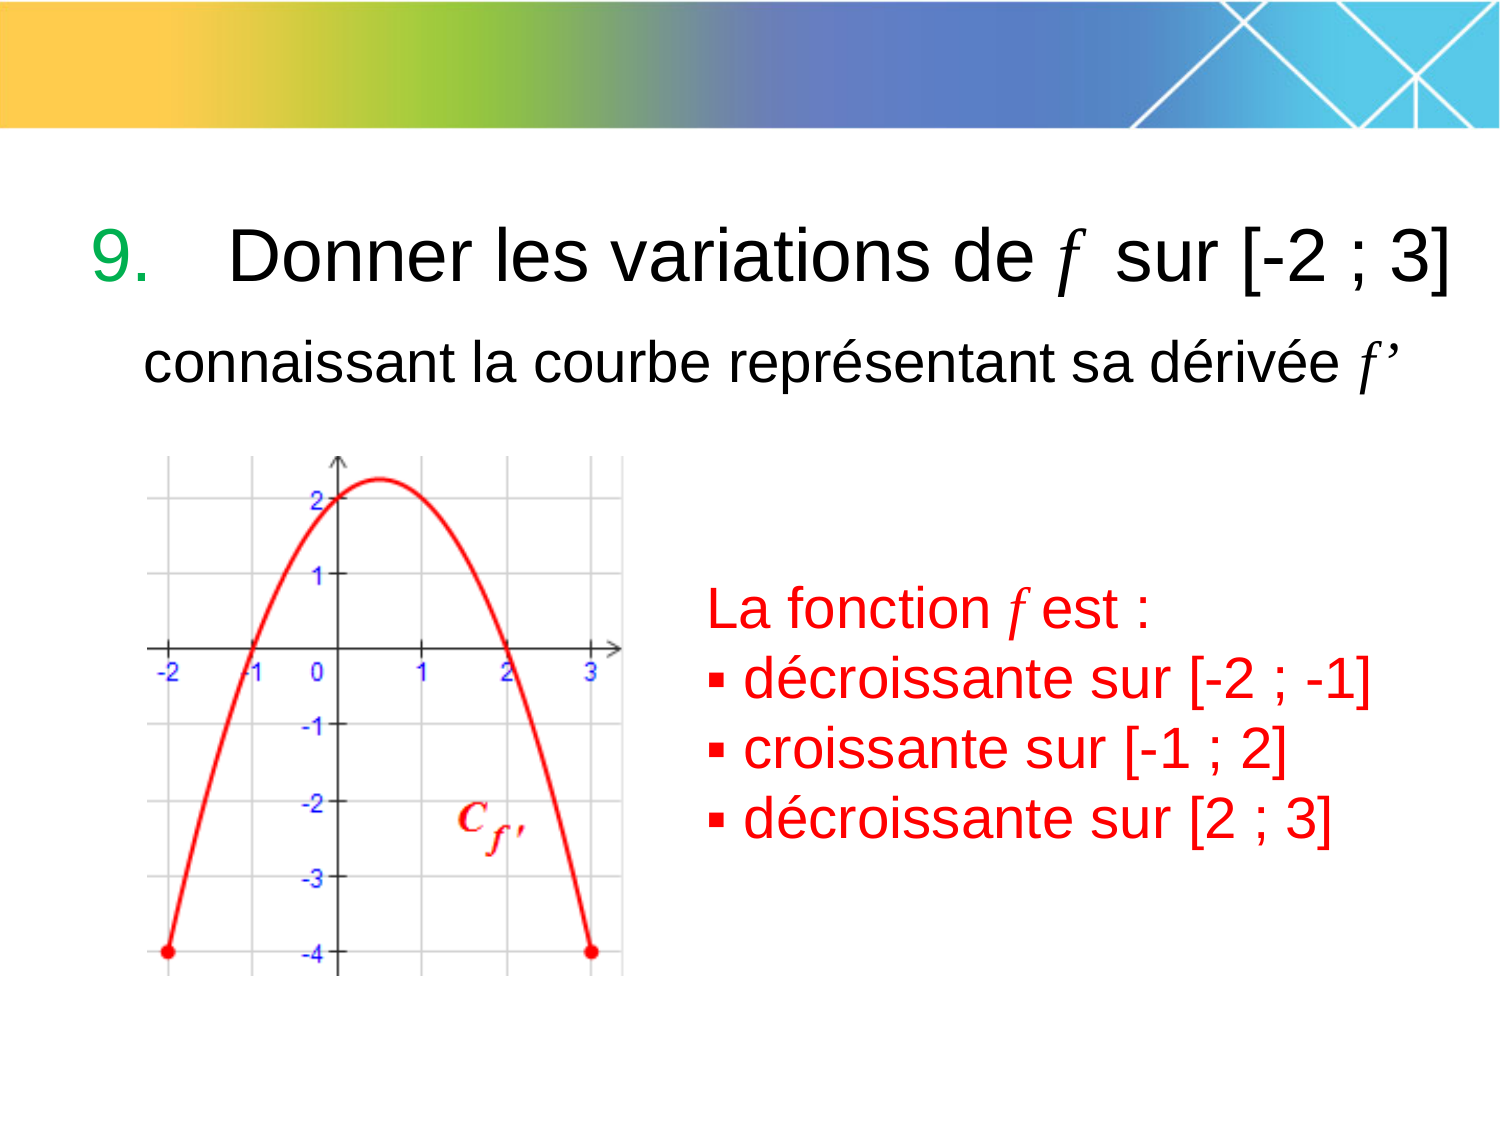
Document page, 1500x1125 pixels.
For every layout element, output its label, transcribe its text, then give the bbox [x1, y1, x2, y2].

text_box connaissant la courbe représentant sa dérivée f’ [128, 316, 1458, 403]
text_box La fonction f est : ▪ décroissante sur [-2 ; -1] ▪ croissante sur [-1 ; 2] ▪ décroissante sur [2 ; 3] [691, 562, 1500, 906]
text_box Donner les variations de f sur [-2 ; 3] [75, 164, 1500, 338]
picture [147, 456, 626, 976]
